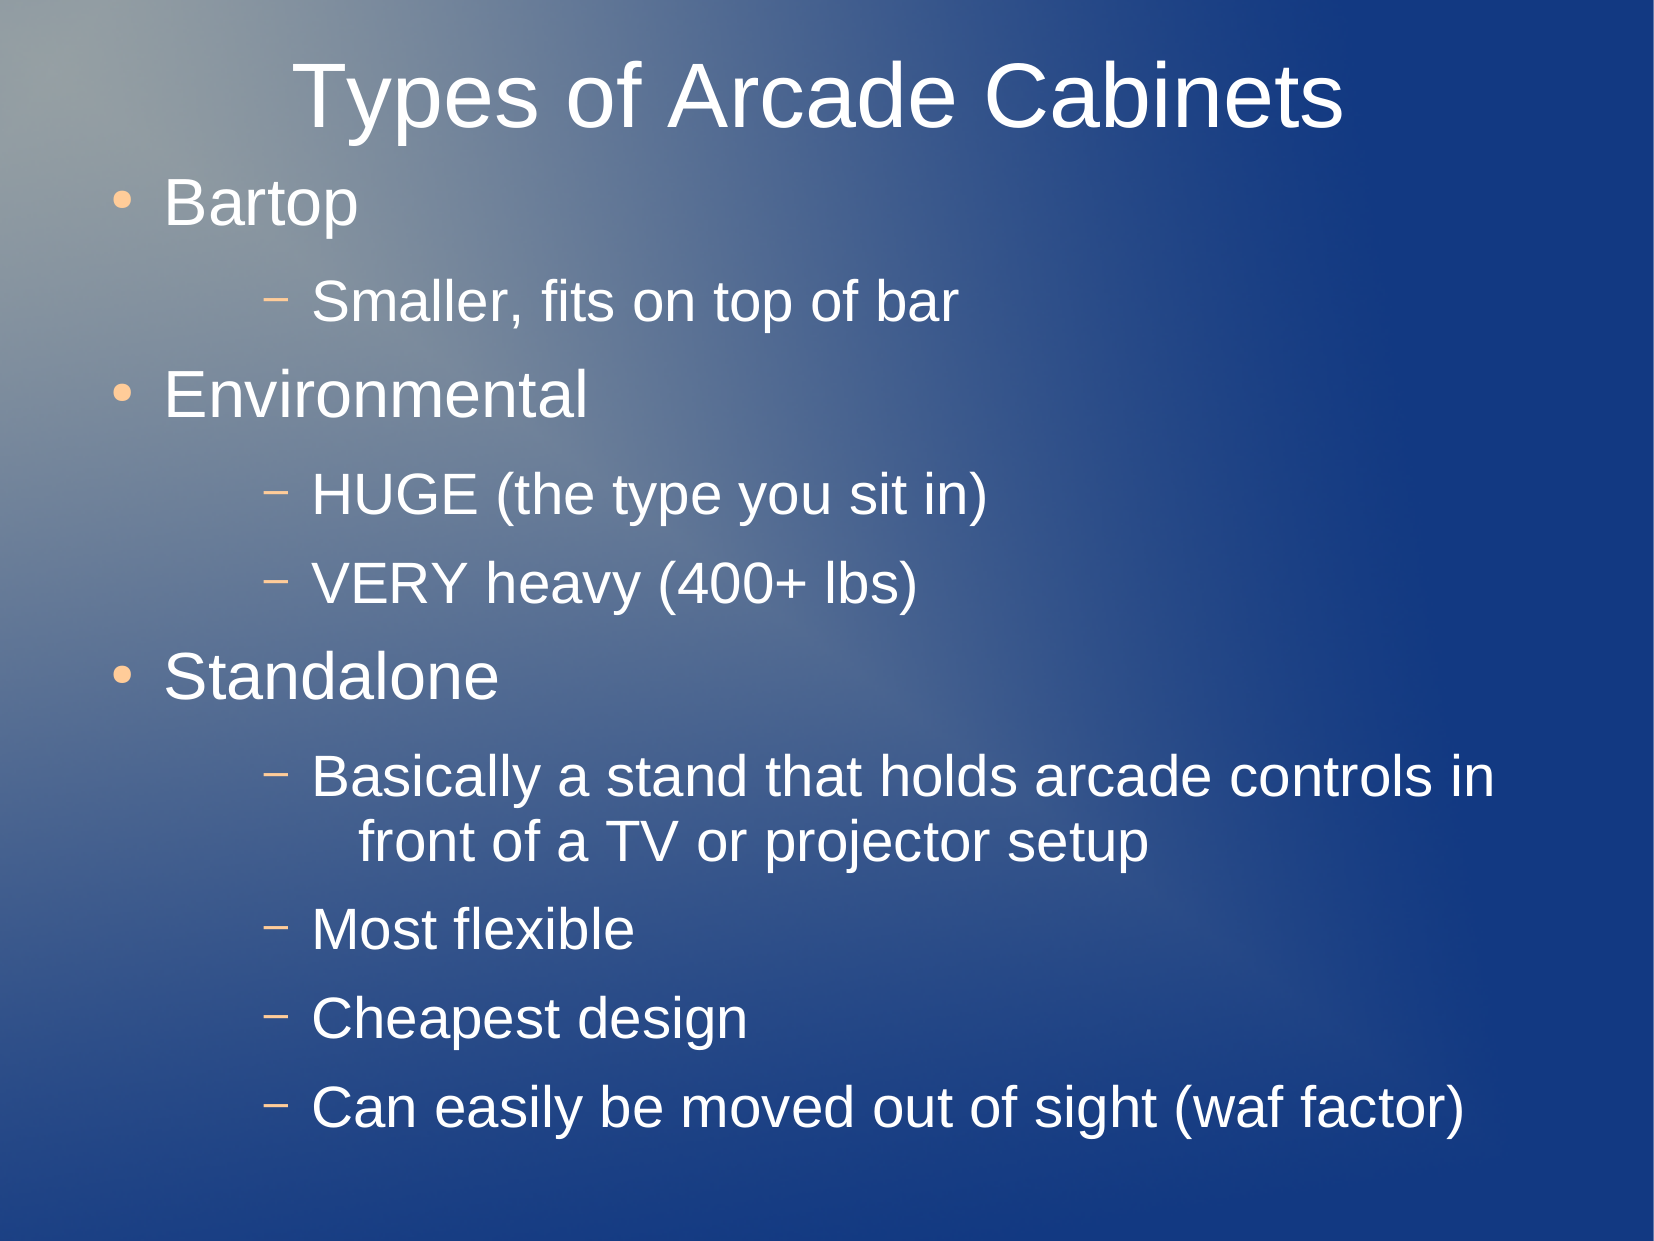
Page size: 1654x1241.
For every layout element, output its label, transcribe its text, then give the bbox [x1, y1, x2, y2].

list Bartop Smaller, fits on top of bar Environmental HUGE (the type you sit in) VERY heavy (400+ lbs) Standalone Basically a stand that holds arcade controls in front of a TV or projector setup Most flexible Cheapest design Can easily be moved out of sight (waf factor) [75, 164, 1564, 1201]
title Types of Arcade Cabinets [75, 0, 1564, 164]
picture [0, 0, 1654, 1241]
